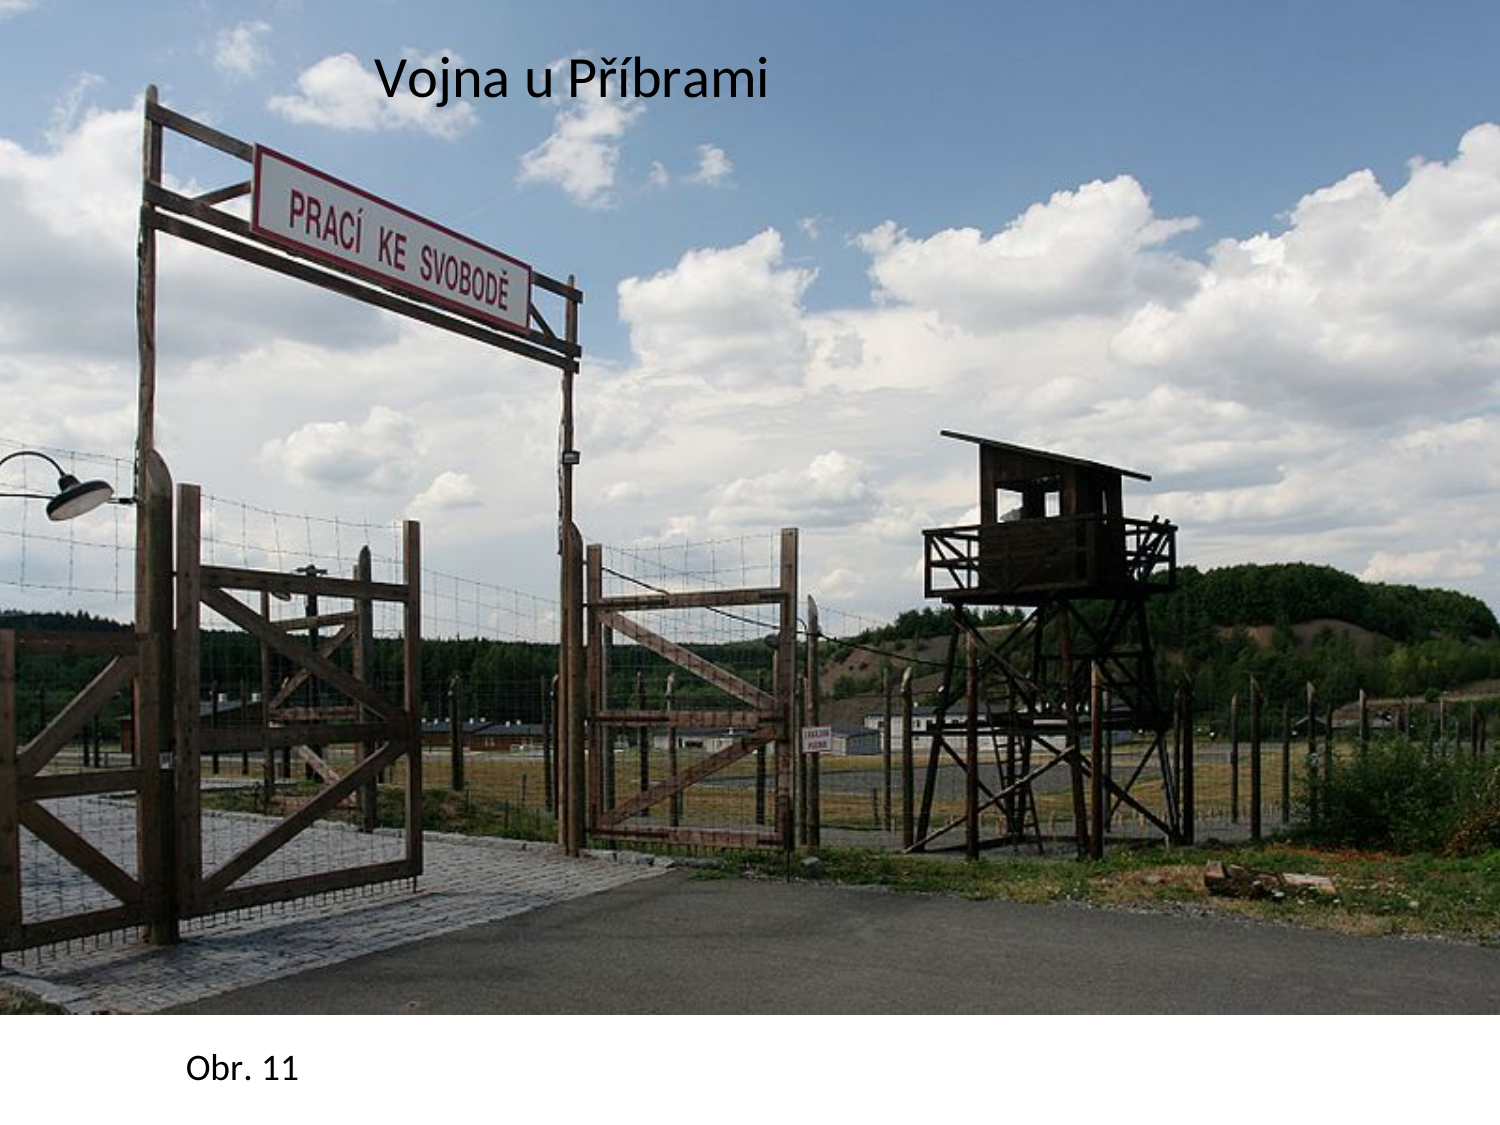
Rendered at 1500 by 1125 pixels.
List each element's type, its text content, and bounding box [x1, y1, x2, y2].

text_box Vojna u Příbrami [360, 31, 1034, 117]
text_box Obr. 11 [171, 1034, 396, 1096]
text_box [0, 0, 1500, 1015]
